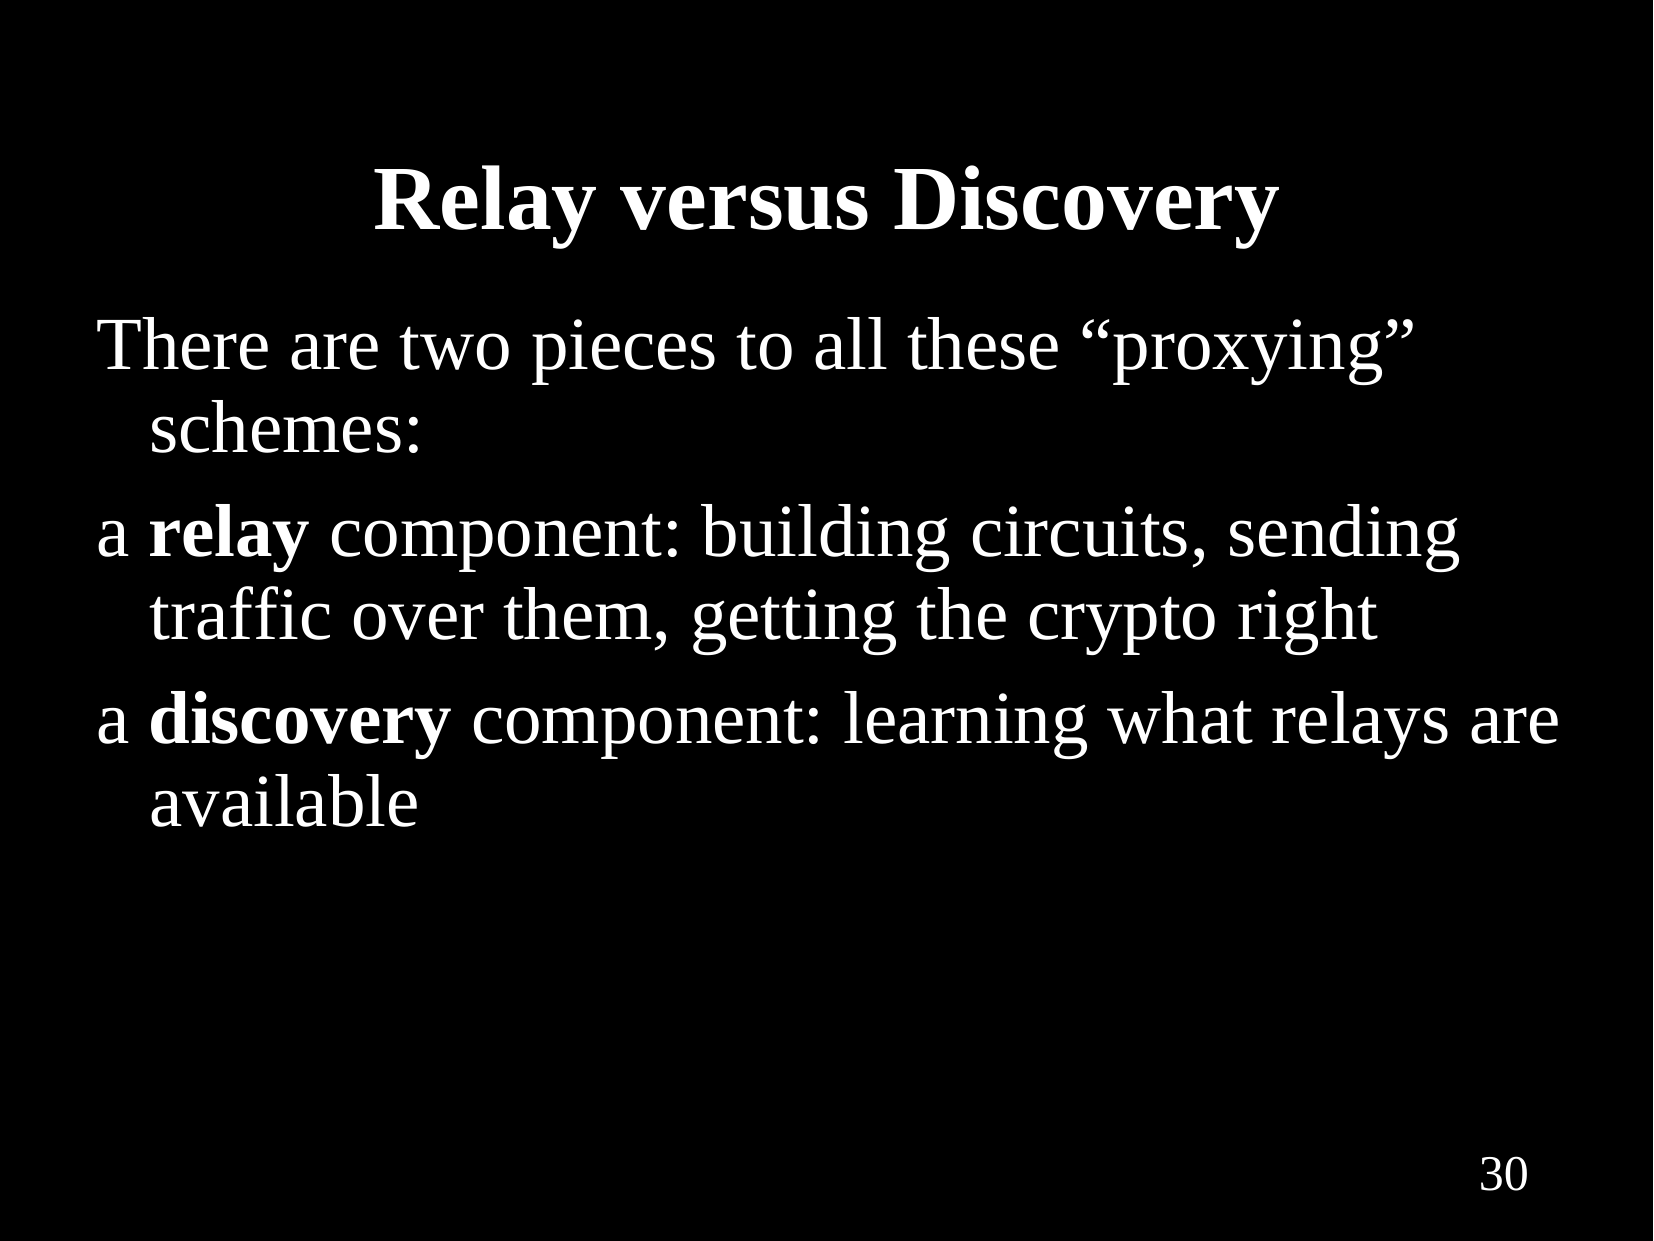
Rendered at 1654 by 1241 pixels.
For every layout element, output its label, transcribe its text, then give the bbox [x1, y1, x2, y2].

title Relay versus Discovery [122, 103, 1534, 294]
list There are two pieces to all these “proxying” schemes: a relay component: building circuits, sending traffic over them, getting the crypto right a discovery component: learning what relays are available [78, 302, 1570, 1093]
